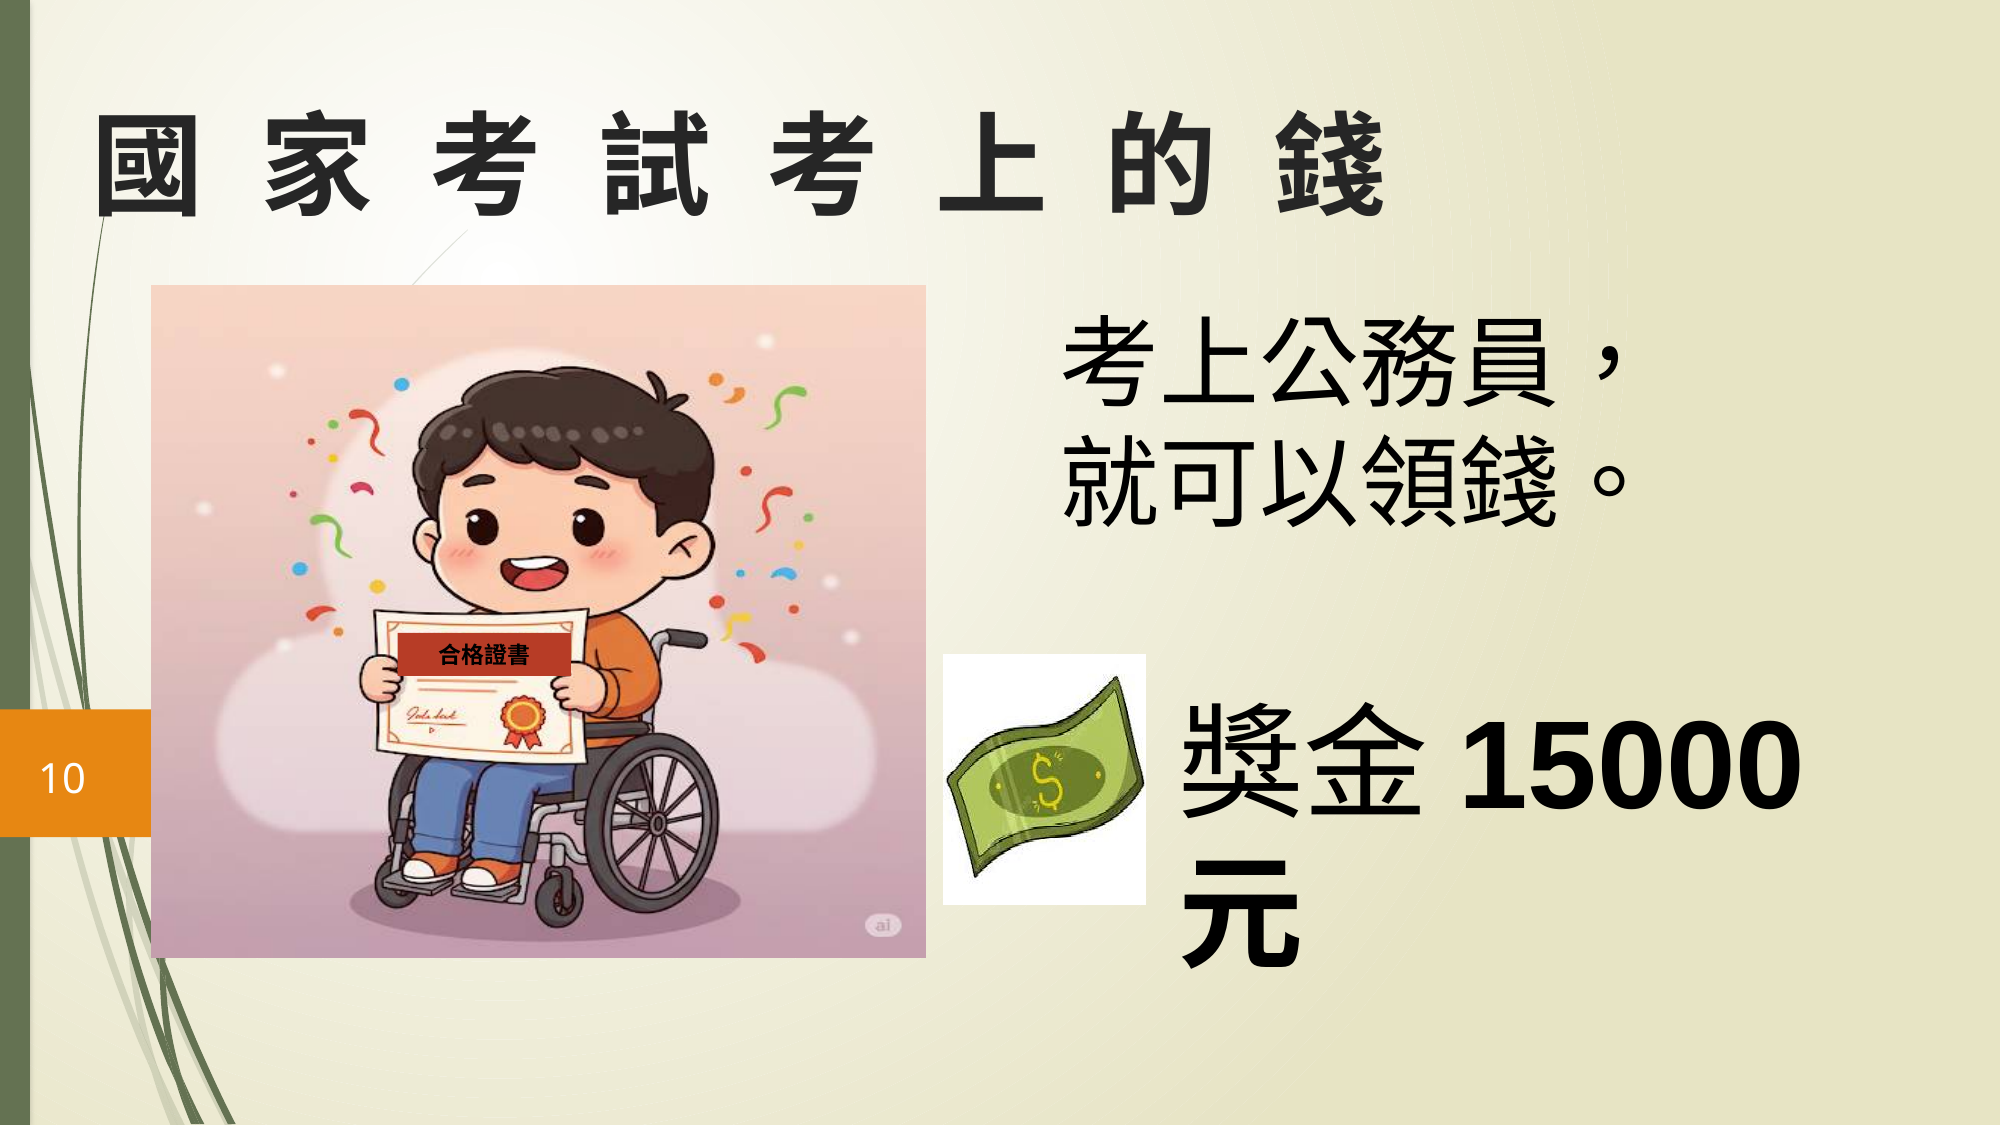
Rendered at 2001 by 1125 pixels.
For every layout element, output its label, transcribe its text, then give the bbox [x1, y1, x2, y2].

picture [87, 285, 926, 1125]
title 國 家 考 試 考 上 的 錢 [76, 46, 1881, 237]
picture [943, 654, 1146, 905]
text_box 獎金15000元 [1163, 675, 1944, 991]
text_box 考上公務員， 就可以領錢。 [1044, 292, 2000, 548]
text_box 合格證書 [397, 632, 571, 676]
slide_number <編號> [0, 750, 102, 811]
